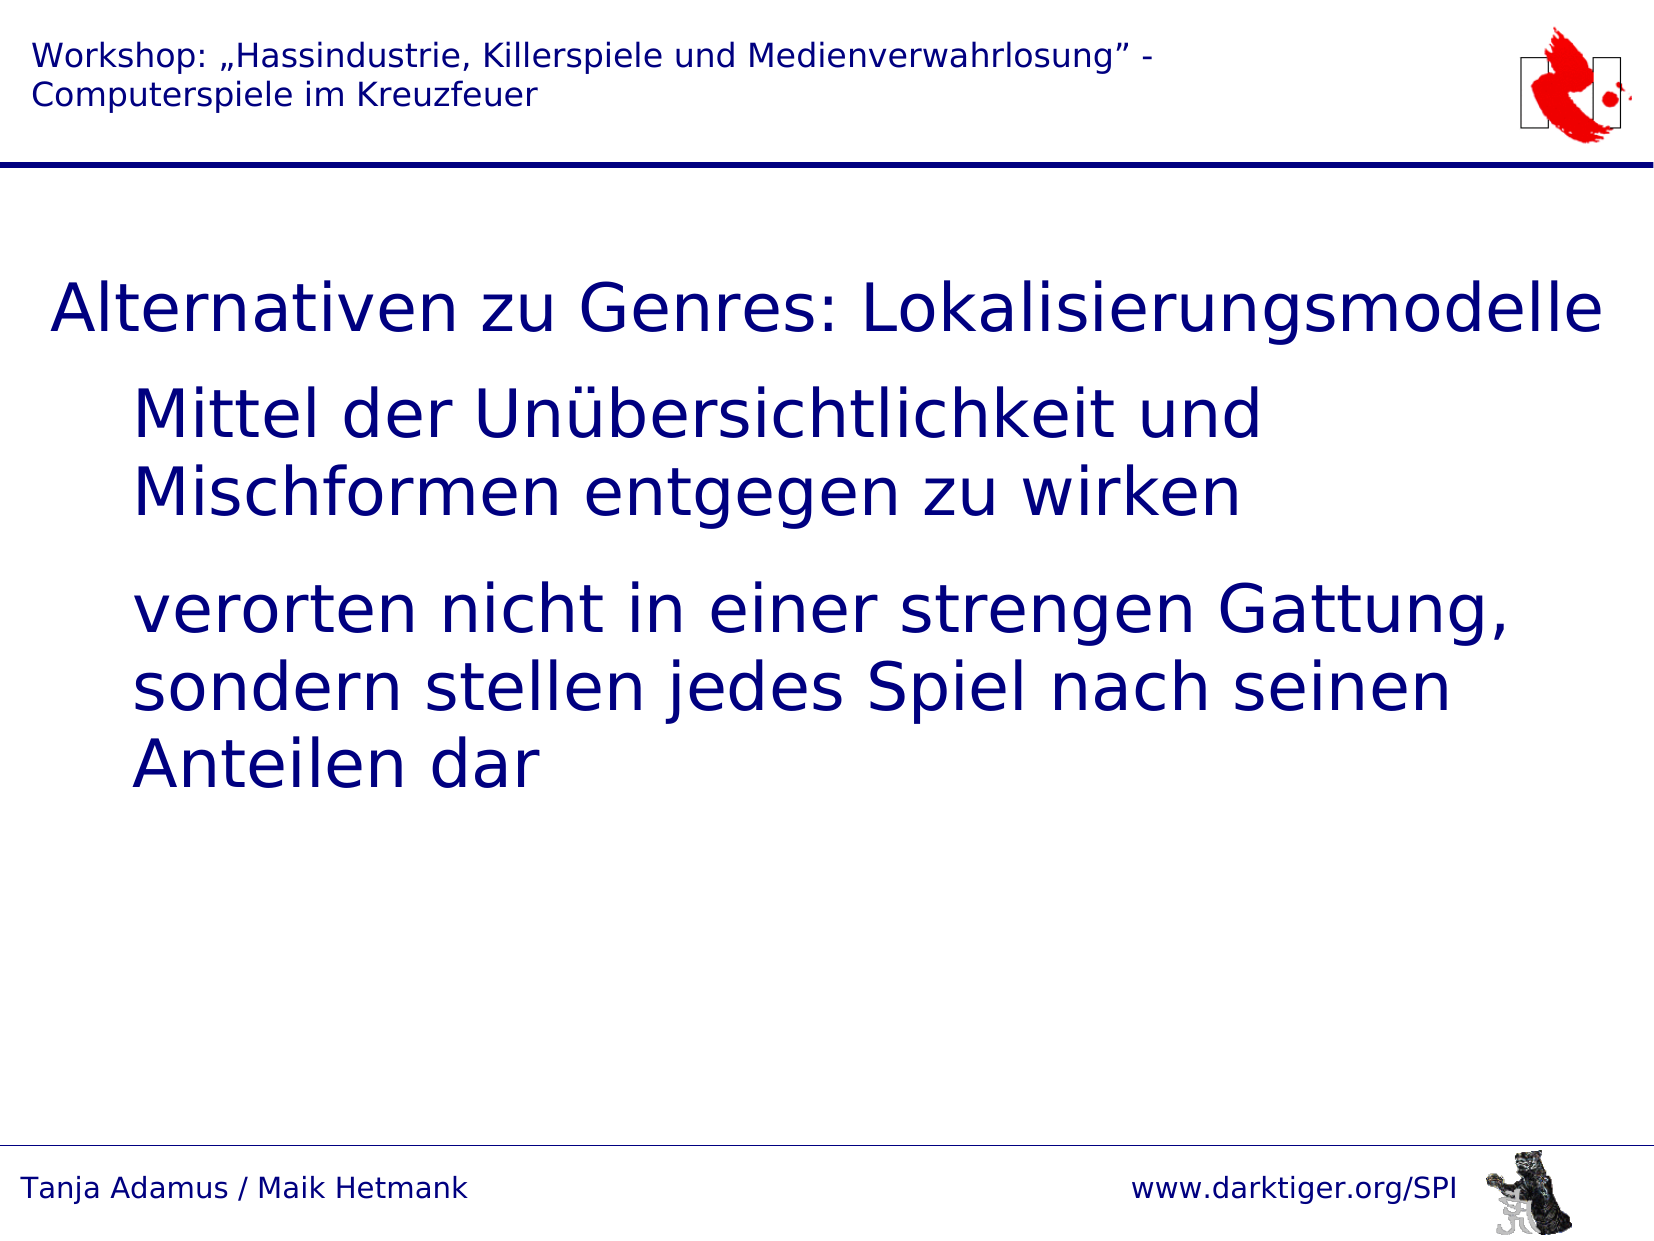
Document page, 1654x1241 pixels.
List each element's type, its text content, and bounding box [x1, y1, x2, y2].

text_box Mittel der Unübersichtlichkeit und Mischformen entgegen zu wirken [118, 368, 1595, 539]
picture [1503, 16, 1632, 148]
text_box Workshop: „Hassindustrie, Killerspiele und Medienverwahrlosung” - Computerspiele im Kreuzfeuer [16, 29, 1418, 178]
picture [1486, 1150, 1572, 1235]
text_box verorten nicht in einer strengen Gattung, sondern stellen jedes Spiel nach seinen Anteilen dar [118, 562, 1595, 812]
text_box Alternativen zu Genres: Lokalisierungsmodelle [35, 261, 1654, 355]
